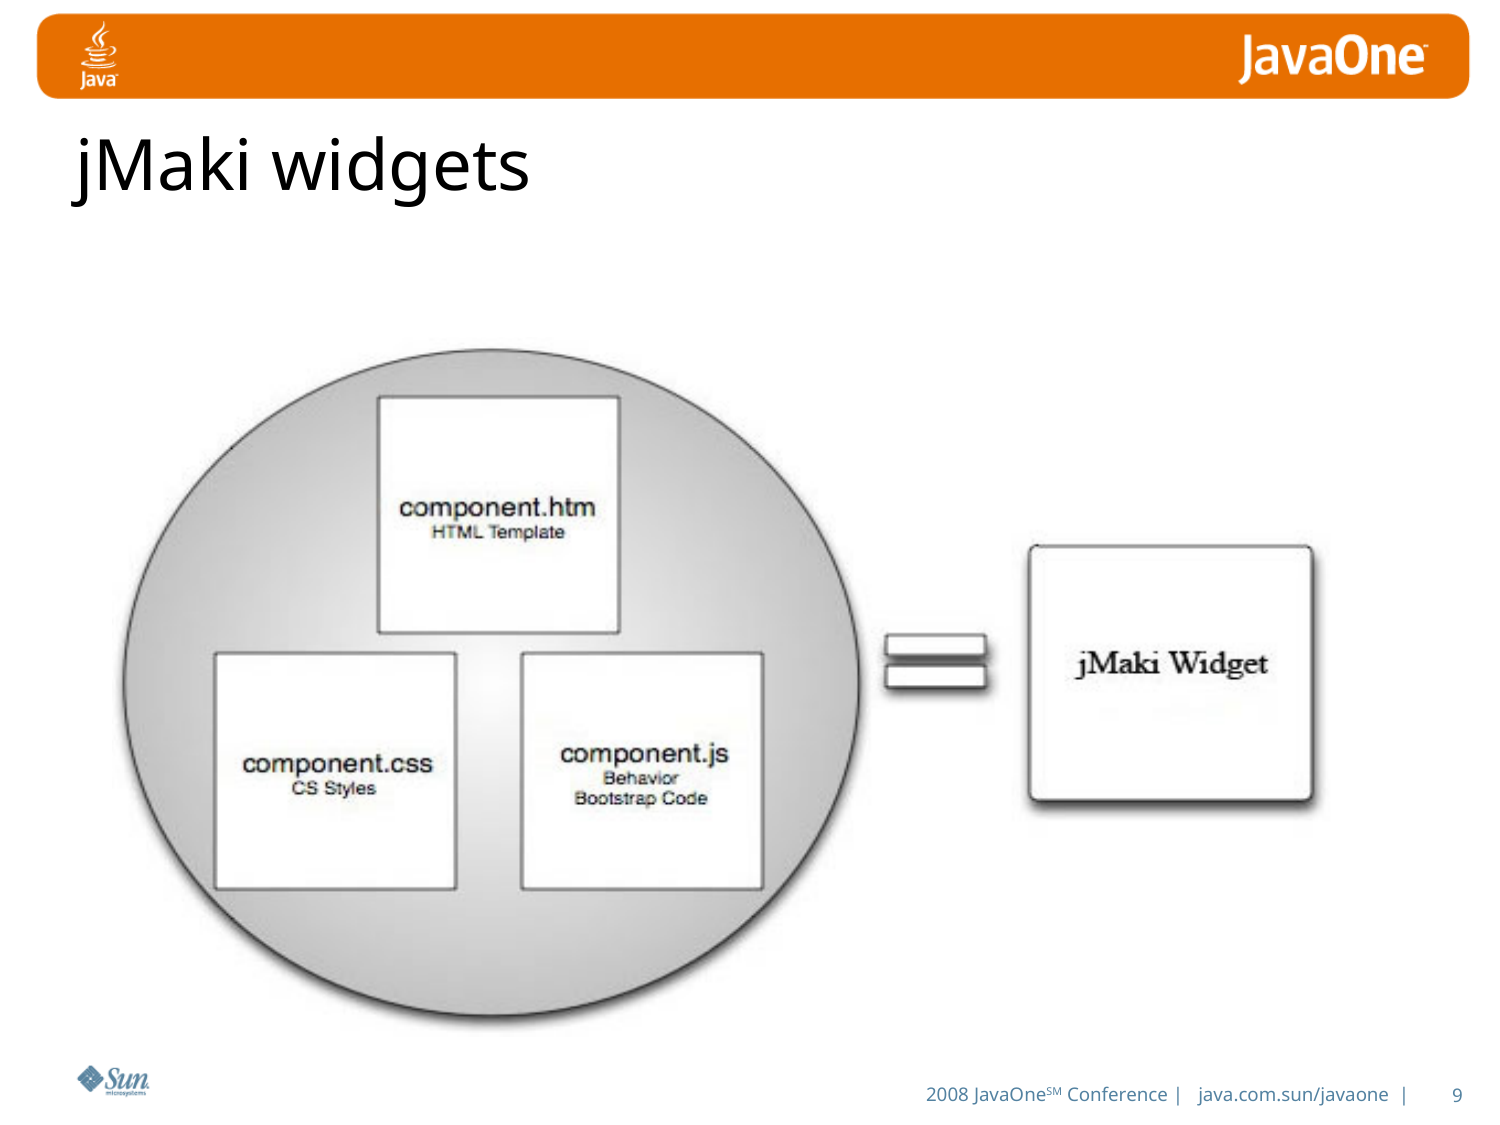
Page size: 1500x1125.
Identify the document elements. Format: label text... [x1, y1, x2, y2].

picture [0, 0, 1500, 1125]
title jMaki widgets [75, 124, 1426, 288]
